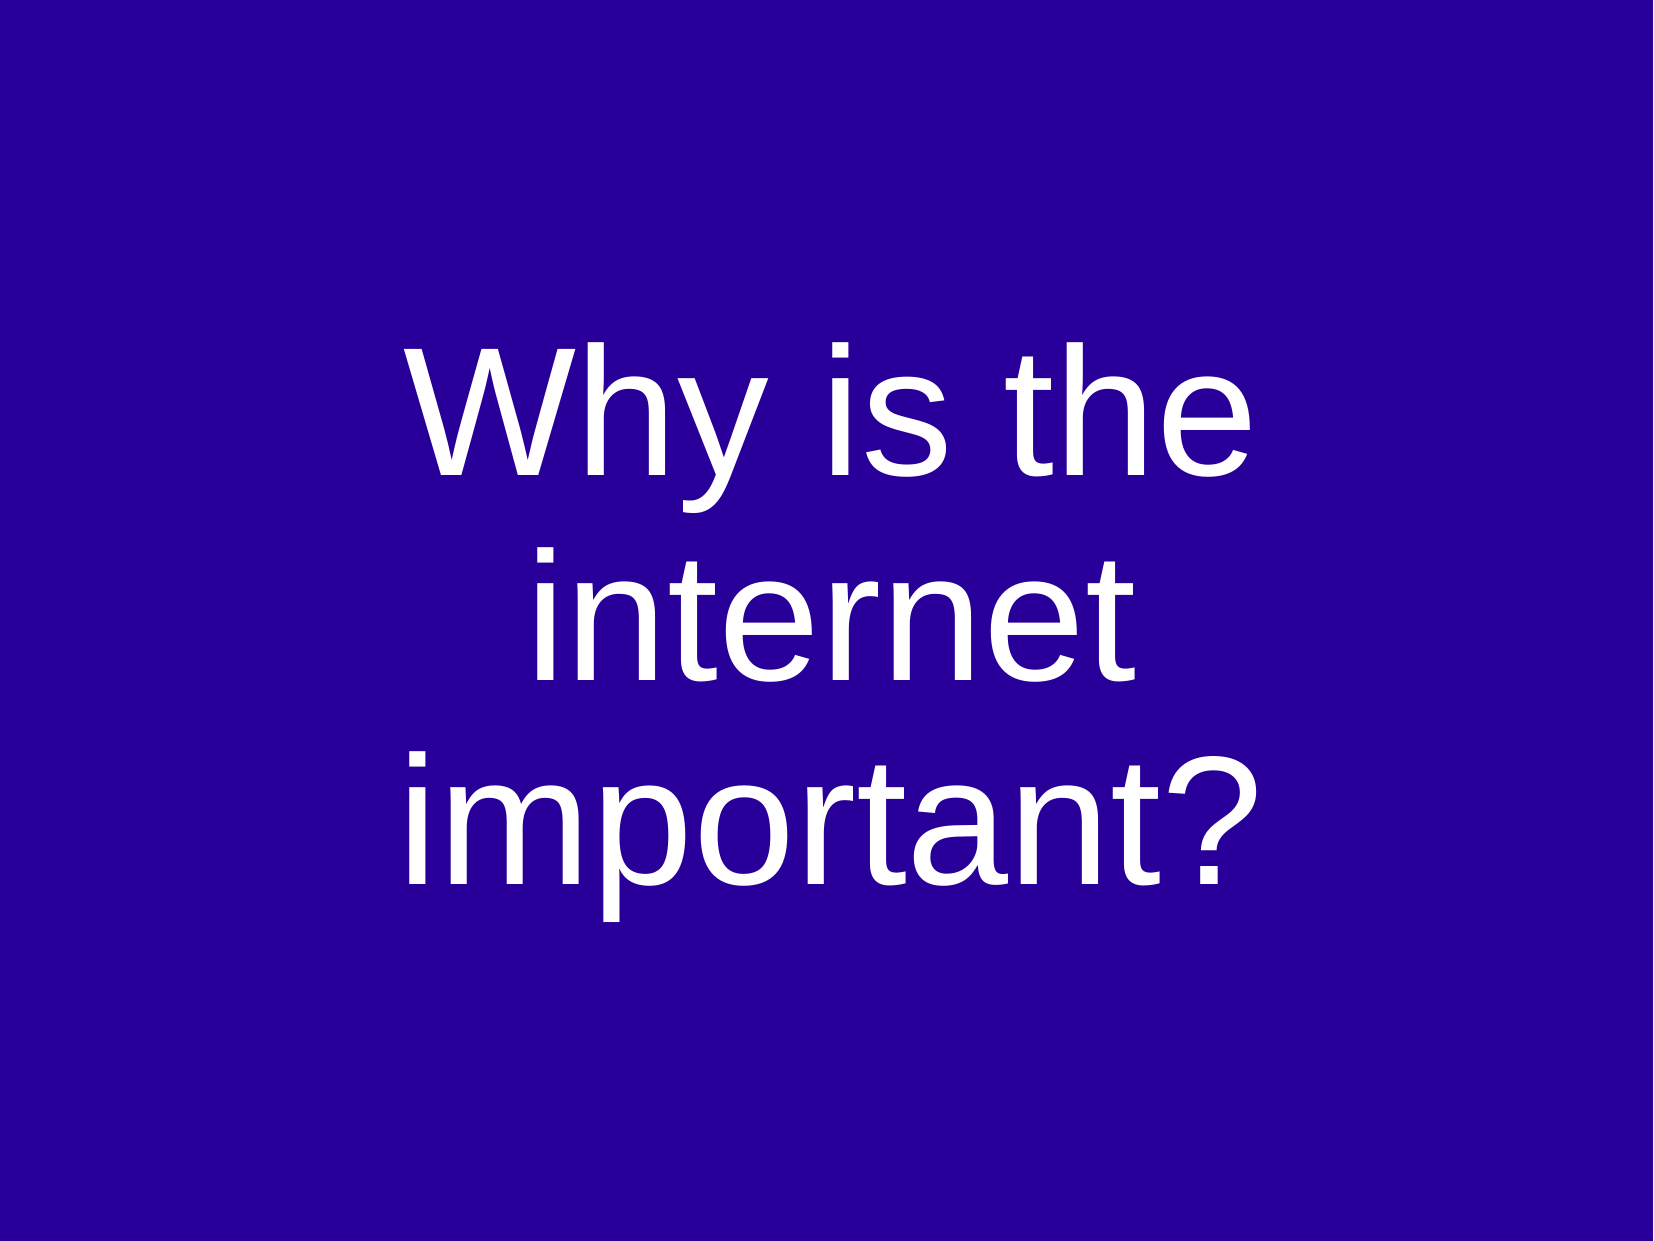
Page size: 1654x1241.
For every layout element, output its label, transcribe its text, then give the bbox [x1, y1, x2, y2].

title Why is the internet important? [87, 309, 1576, 924]
